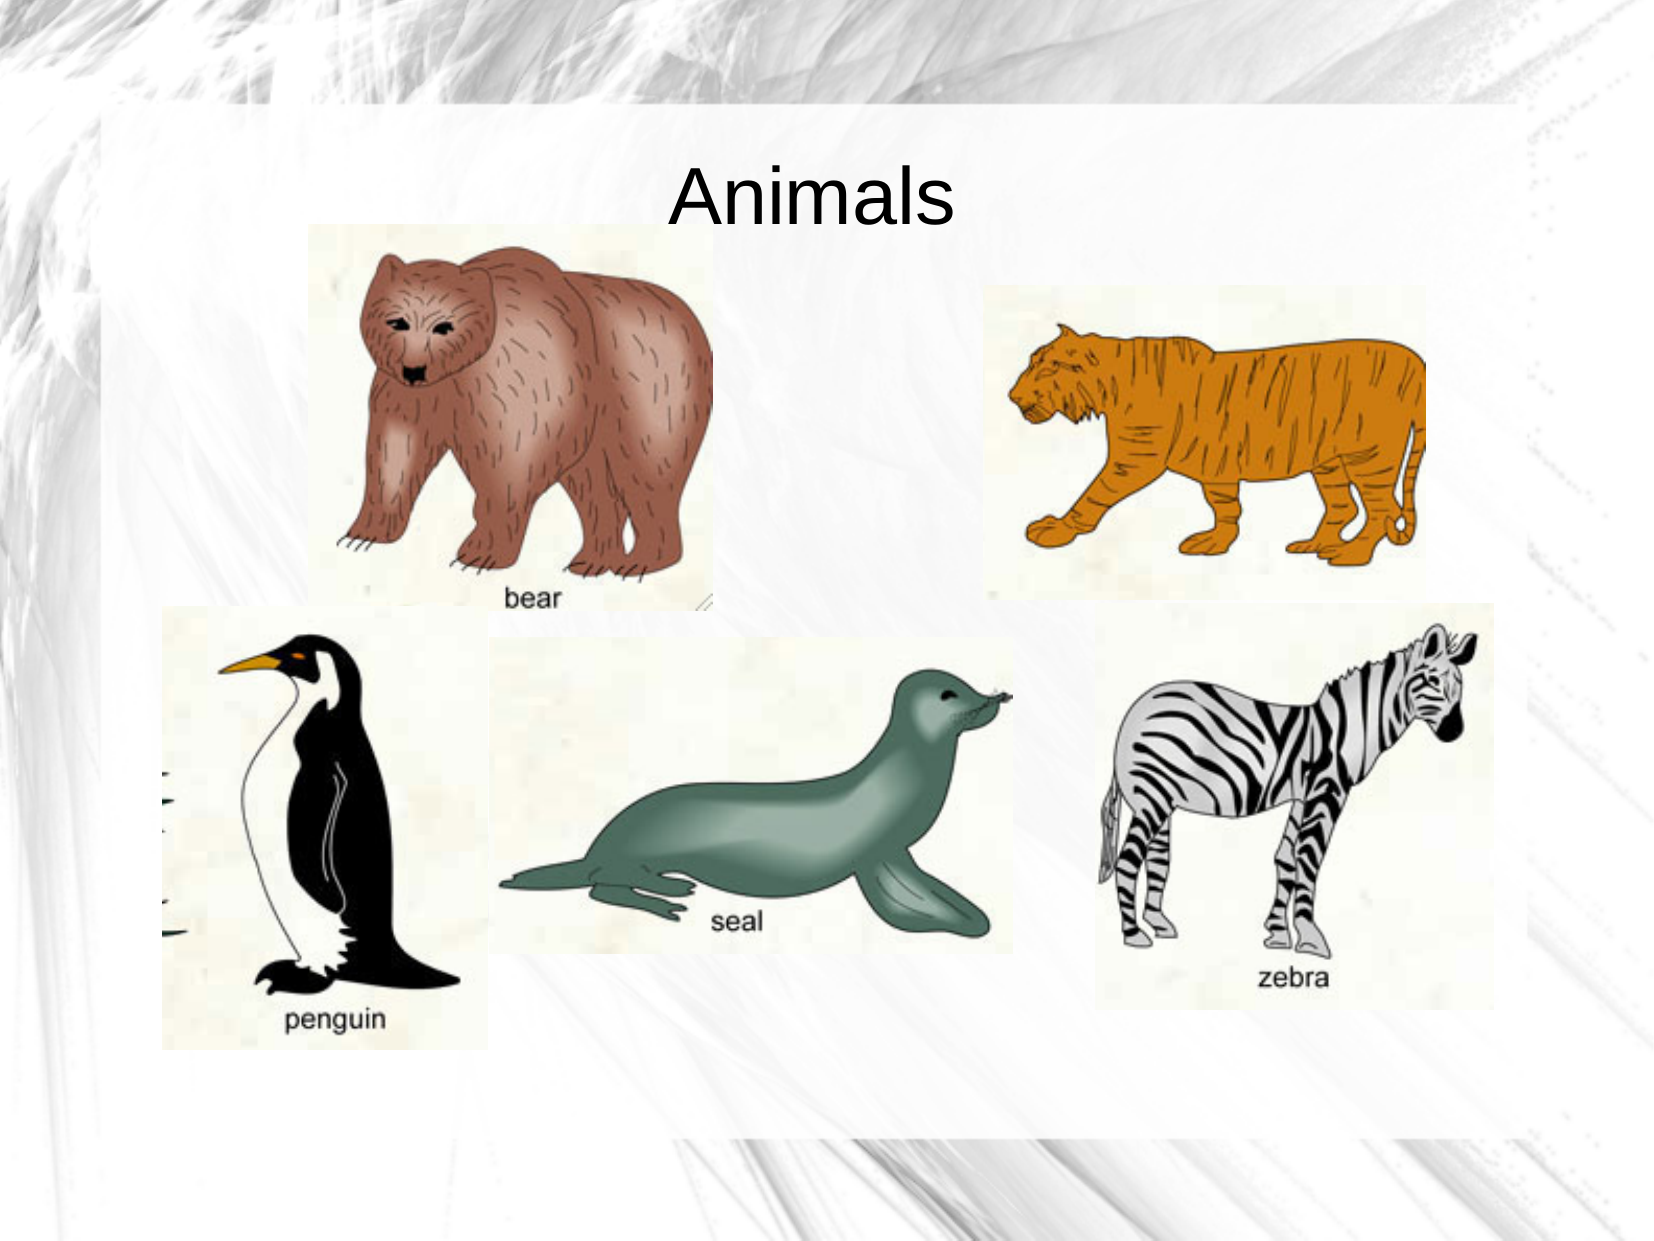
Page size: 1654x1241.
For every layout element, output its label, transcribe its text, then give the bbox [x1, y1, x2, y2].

picture [0, 0, 1654, 1241]
title Animals [118, 119, 1506, 273]
